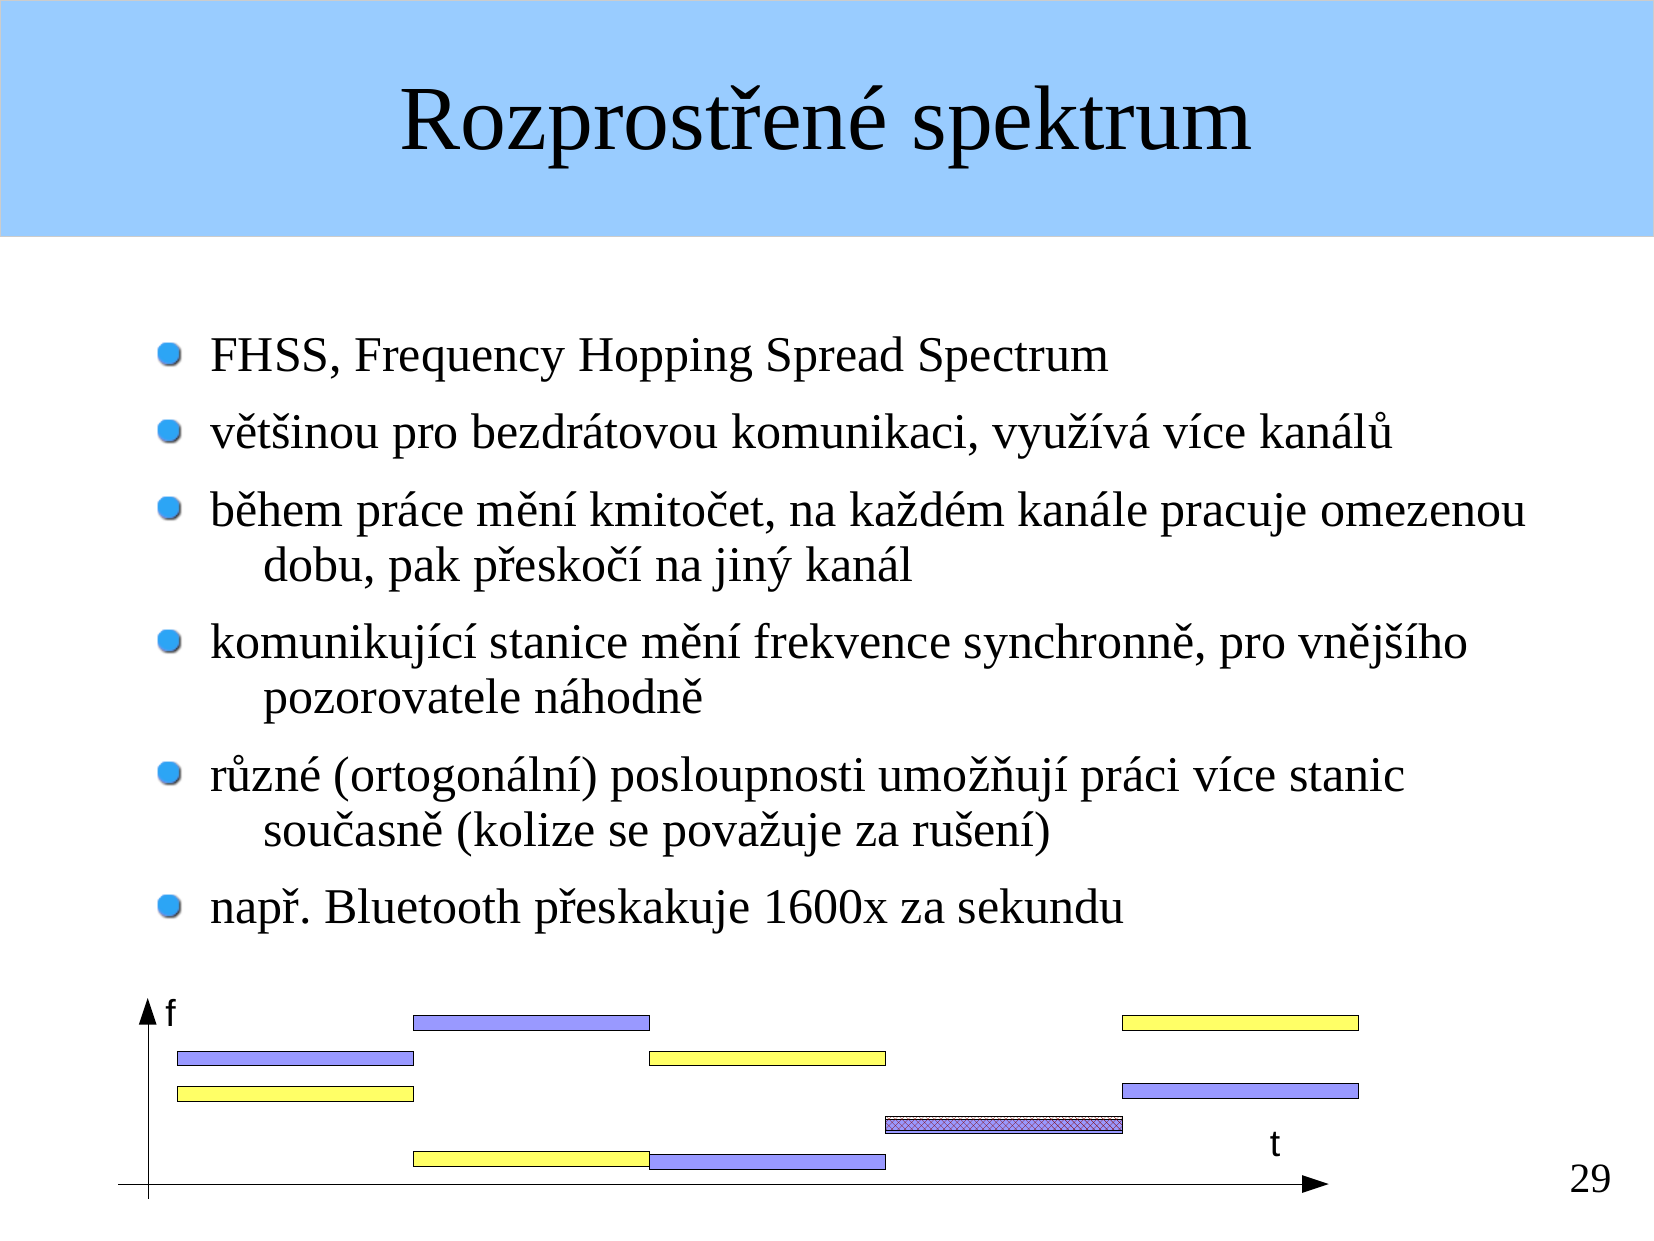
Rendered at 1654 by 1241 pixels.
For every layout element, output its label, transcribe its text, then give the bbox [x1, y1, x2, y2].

text_box [413, 1015, 650, 1031]
title Rozprostřené spektrum [0, 0, 1654, 237]
text_box [413, 1151, 886, 1170]
text_box f [165, 992, 195, 1039]
text_box t [1269, 1122, 1281, 1169]
text_box [1122, 1015, 1359, 1031]
text_box [177, 1051, 414, 1066]
text_box [649, 1051, 886, 1066]
text_box [1122, 1083, 1359, 1099]
text_box [177, 1086, 414, 1102]
list FHSS, Frequency Hopping Spread Spectrum většinou pro bezdrátovou komunikaci, využívá více kanálů během práce mění kmitočet, na každém kanále pracuje omezenou dobu, pak přeskočí na jiný kanál komunikující stanice mění frekvence synchronně, pro vnějšího pozorovatele náhodně různé (ortogonální) posloupnosti umožňují práci více stanic současně (kolize se považuje za rušení) např. Bluetooth přeskakuje 1600x za sekundu [121, 327, 1534, 1222]
text_box [885, 1116, 1123, 1134]
